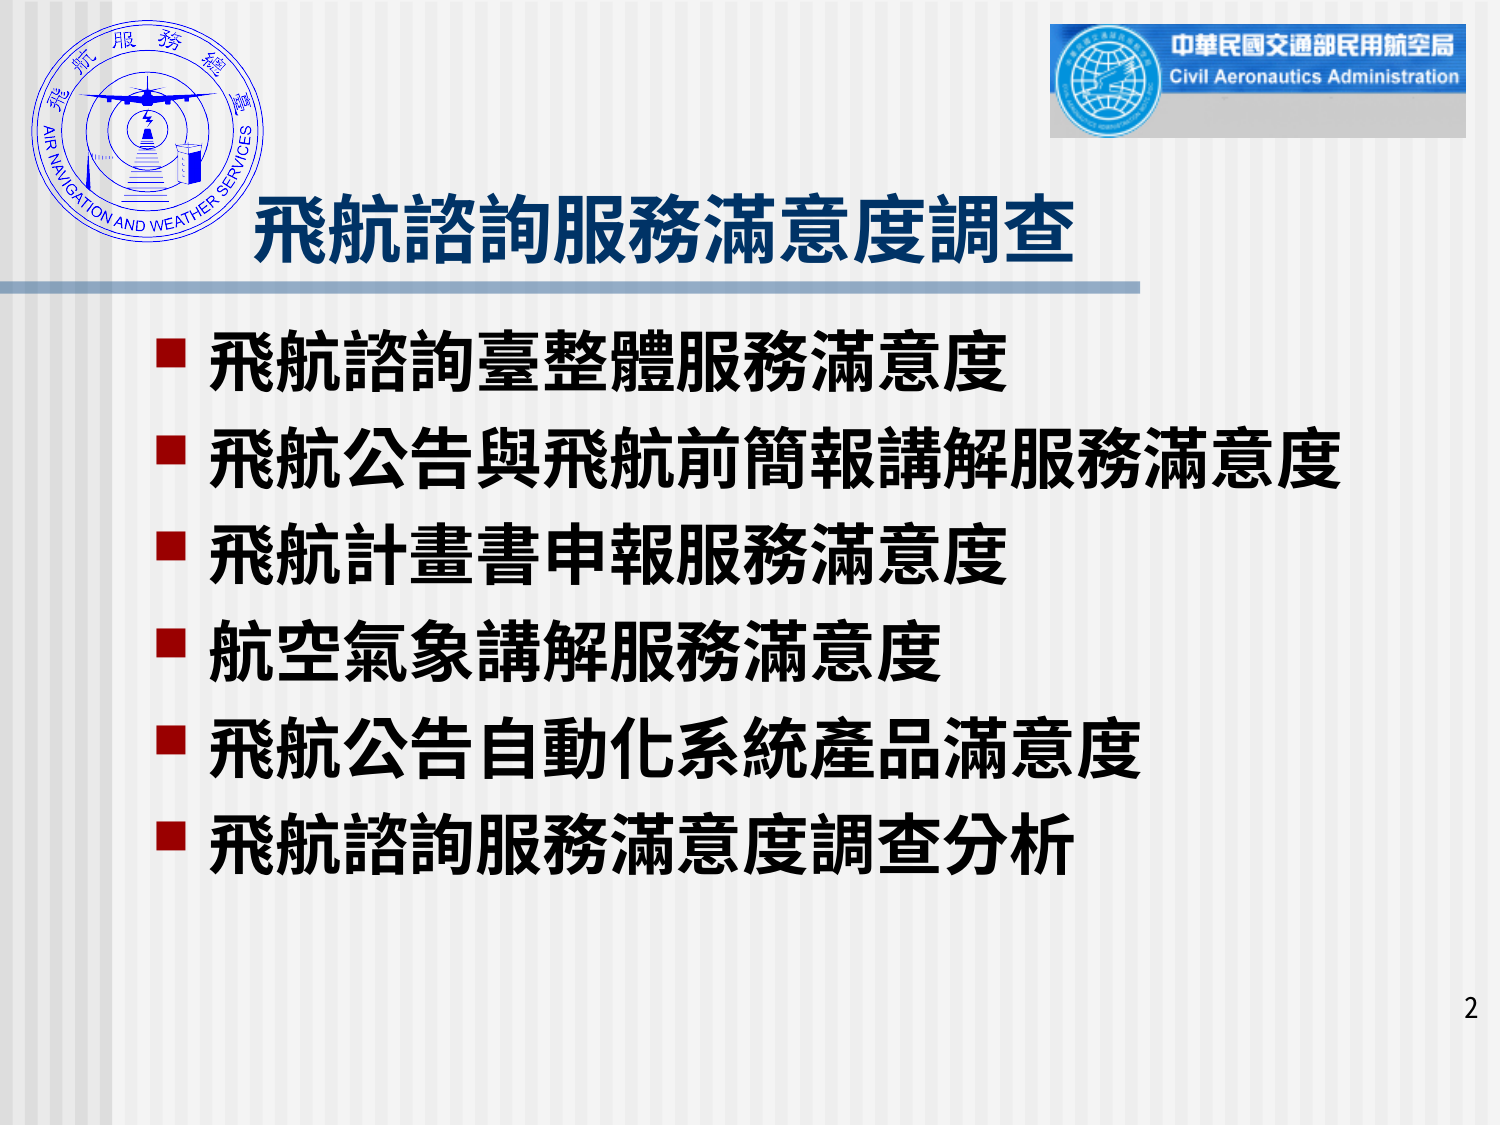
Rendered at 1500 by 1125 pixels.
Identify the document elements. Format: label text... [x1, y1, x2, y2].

title 飛航諮詢服務滿意度調查 [237, 174, 1500, 281]
text_box <編號> [1181, 964, 1495, 1040]
list 飛航諮詢臺整體服務滿意度 飛航公告與飛航前簡報講解服務滿意度 飛航計畫書申報服務滿意度 航空氣象講解服務滿意度 飛航公告自動化系統產品滿意度 飛航諮詢服務滿意度調查分析 [137, 312, 1468, 1000]
